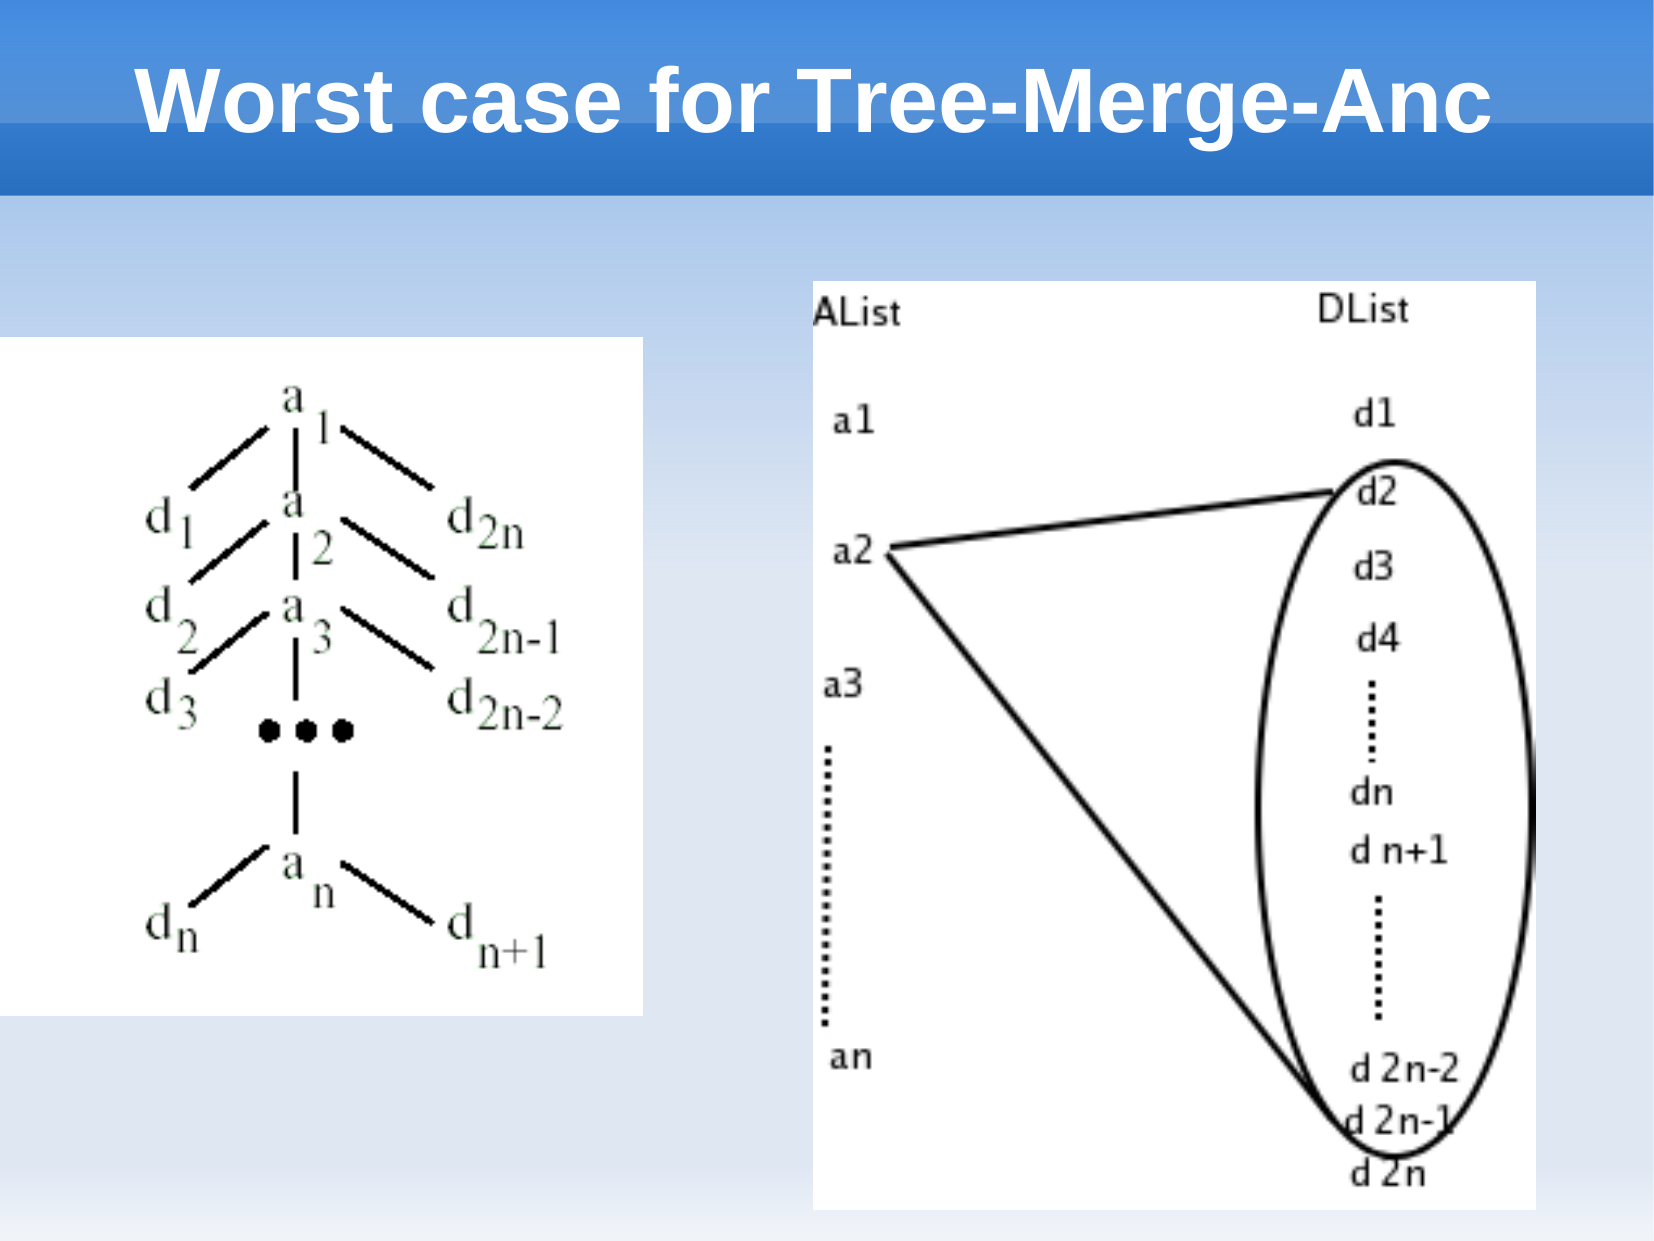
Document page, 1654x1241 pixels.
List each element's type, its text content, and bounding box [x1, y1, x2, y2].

picture [0, 0, 1654, 1241]
title Worst case for Tree-Merge-Anc [112, 0, 1518, 239]
